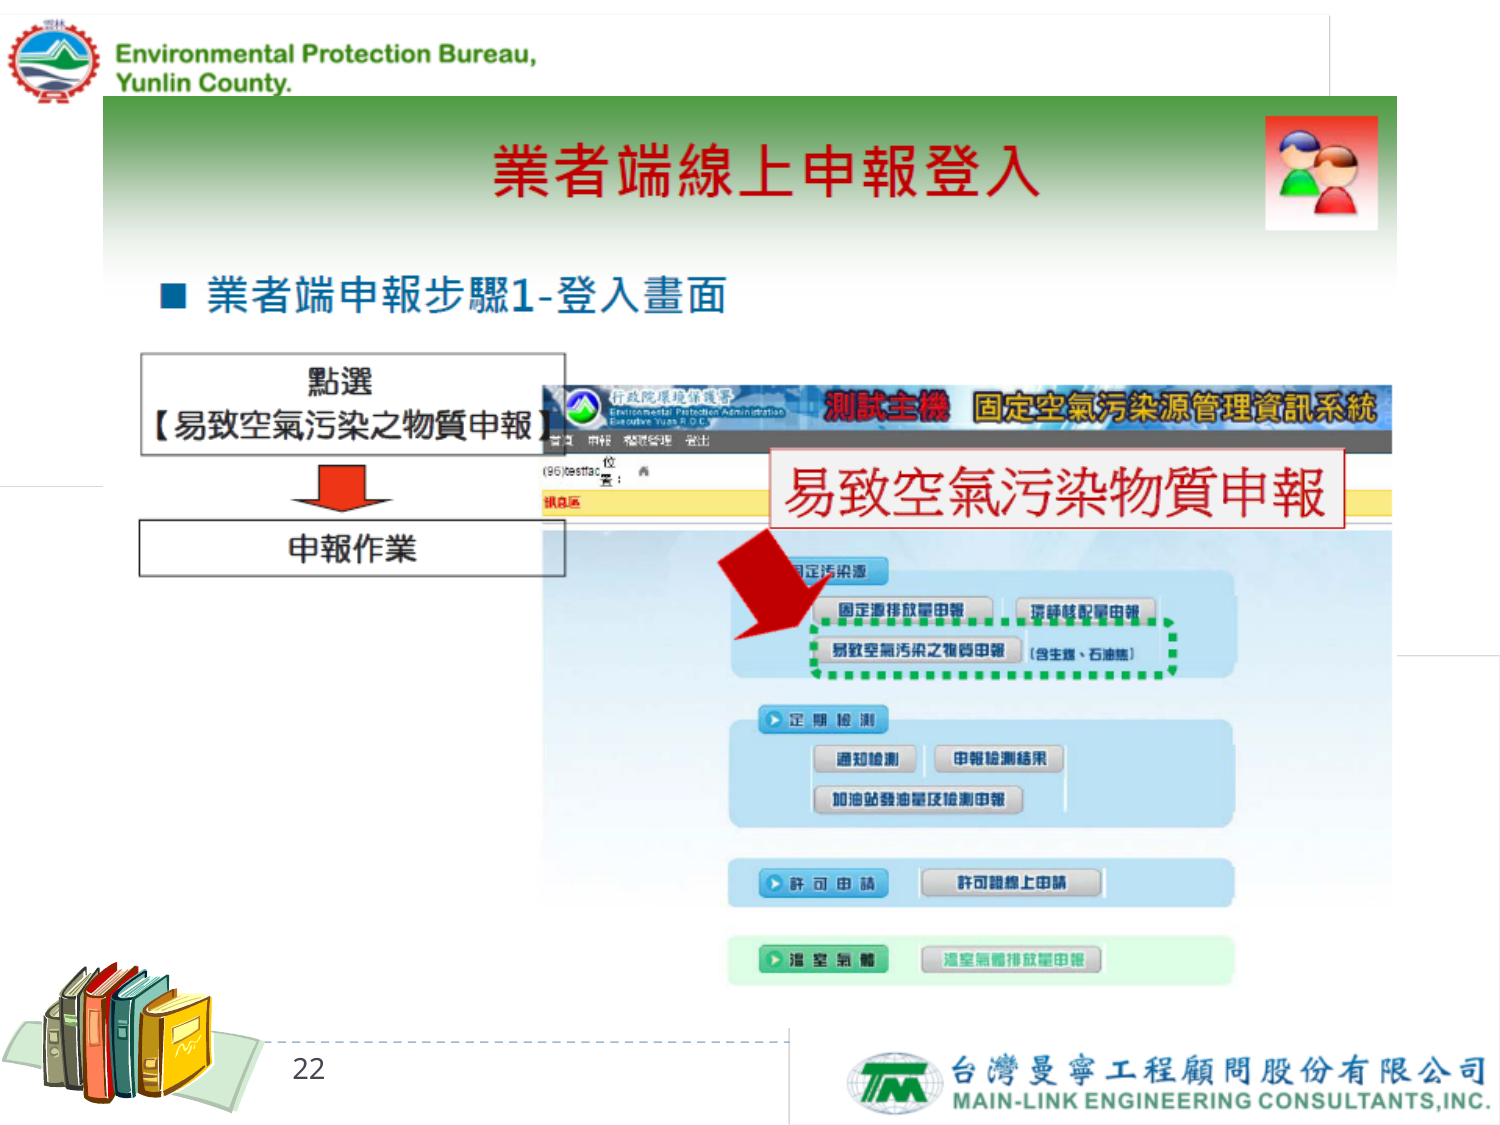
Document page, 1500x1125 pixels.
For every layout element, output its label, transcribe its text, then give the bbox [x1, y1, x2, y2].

slide_number <編號> [277, 1042, 426, 1103]
picture [0, 0, 1500, 1125]
